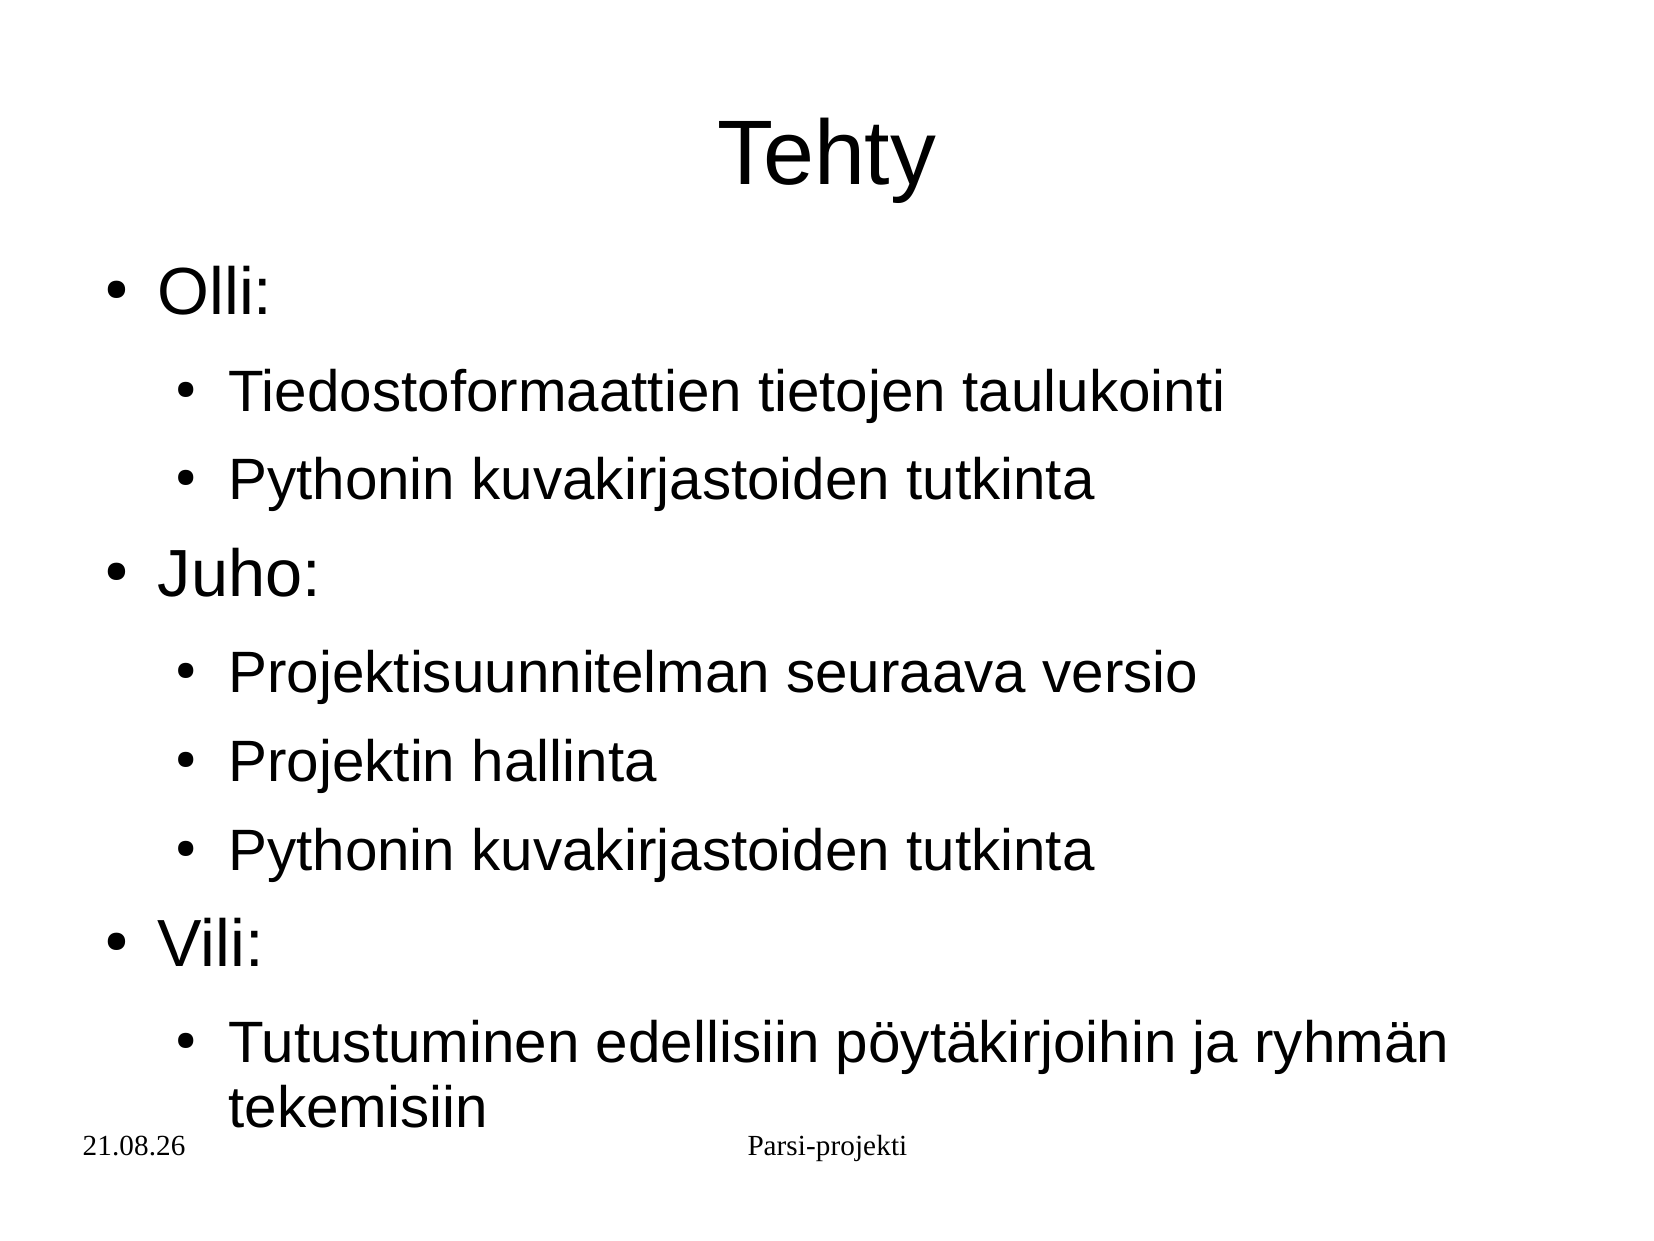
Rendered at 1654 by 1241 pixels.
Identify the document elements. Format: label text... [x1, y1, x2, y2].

title Tehty [82, 49, 1571, 257]
list Olli: Tiedostoformaattien tietojen taulukointi Pythonin kuvakirjastoiden tutkinta Juho: Projektisuunnitelman seuraava versio Projektin hallinta Pythonin kuvakirjastoiden tutkinta Vili: Tutustuminen edellisiin pöytäkirjoihin ja ryhmän tekemisiin [86, 150, 1576, 1139]
